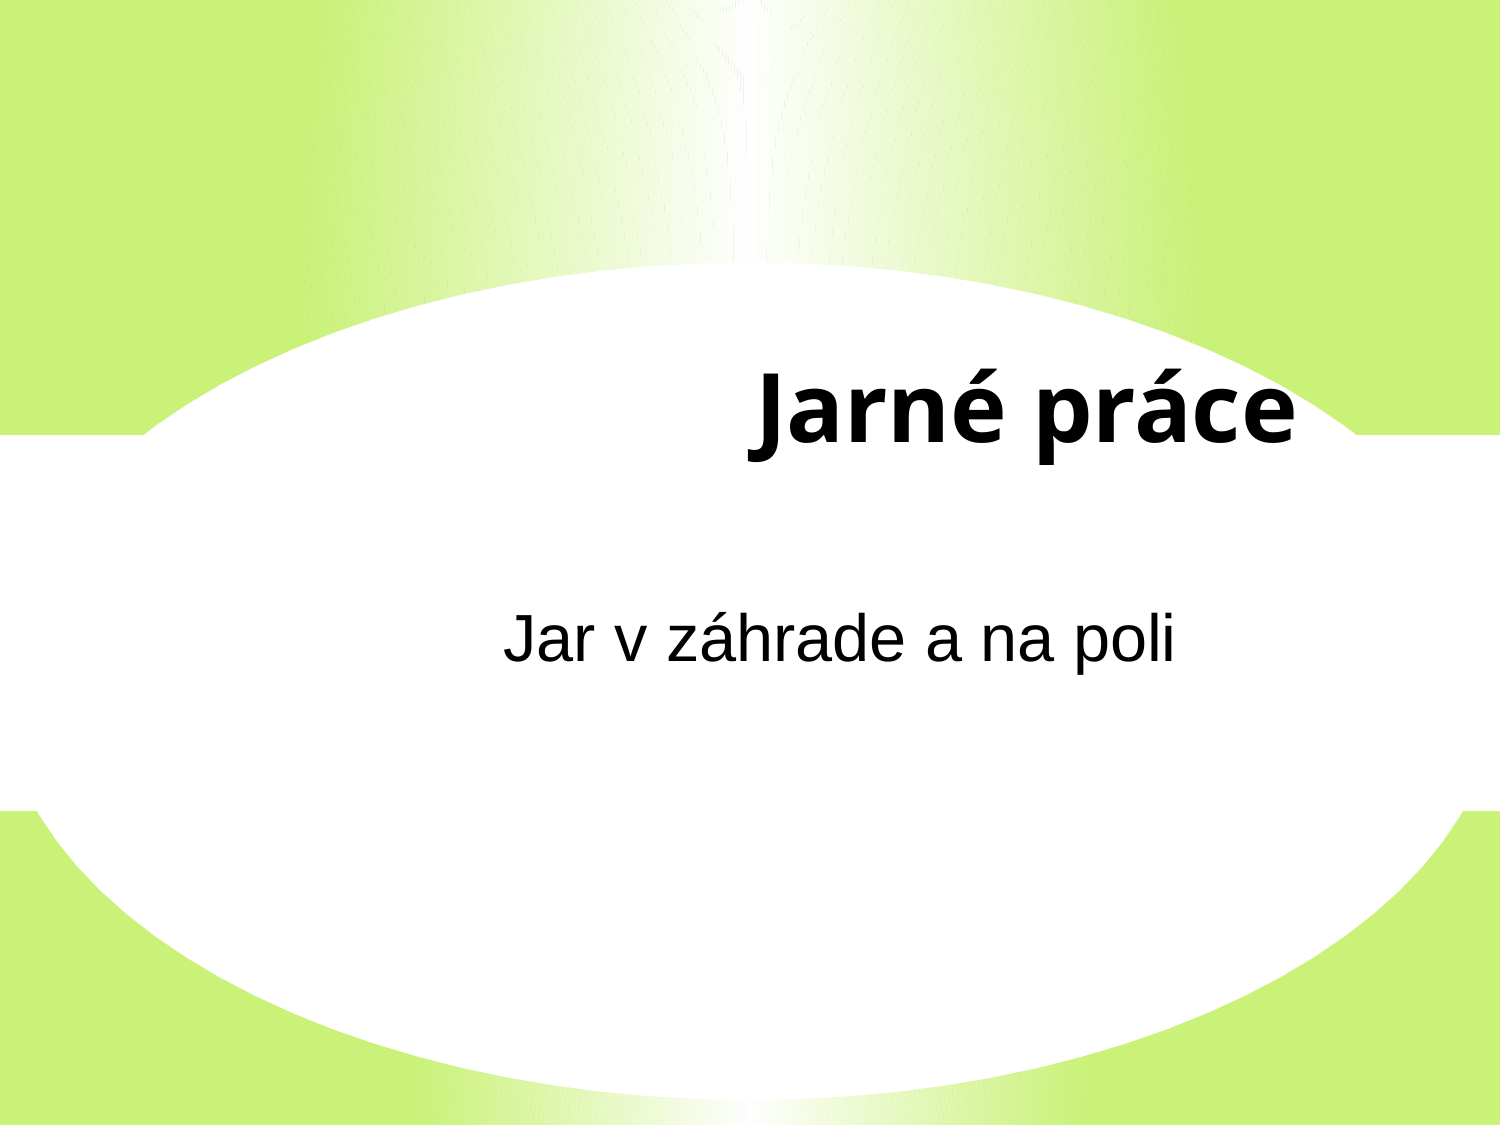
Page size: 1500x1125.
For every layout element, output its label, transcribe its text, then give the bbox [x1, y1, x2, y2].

subtitle Jar v záhrade a na poli [377, 634, 1303, 733]
title Jarné práce [135, 339, 1313, 634]
